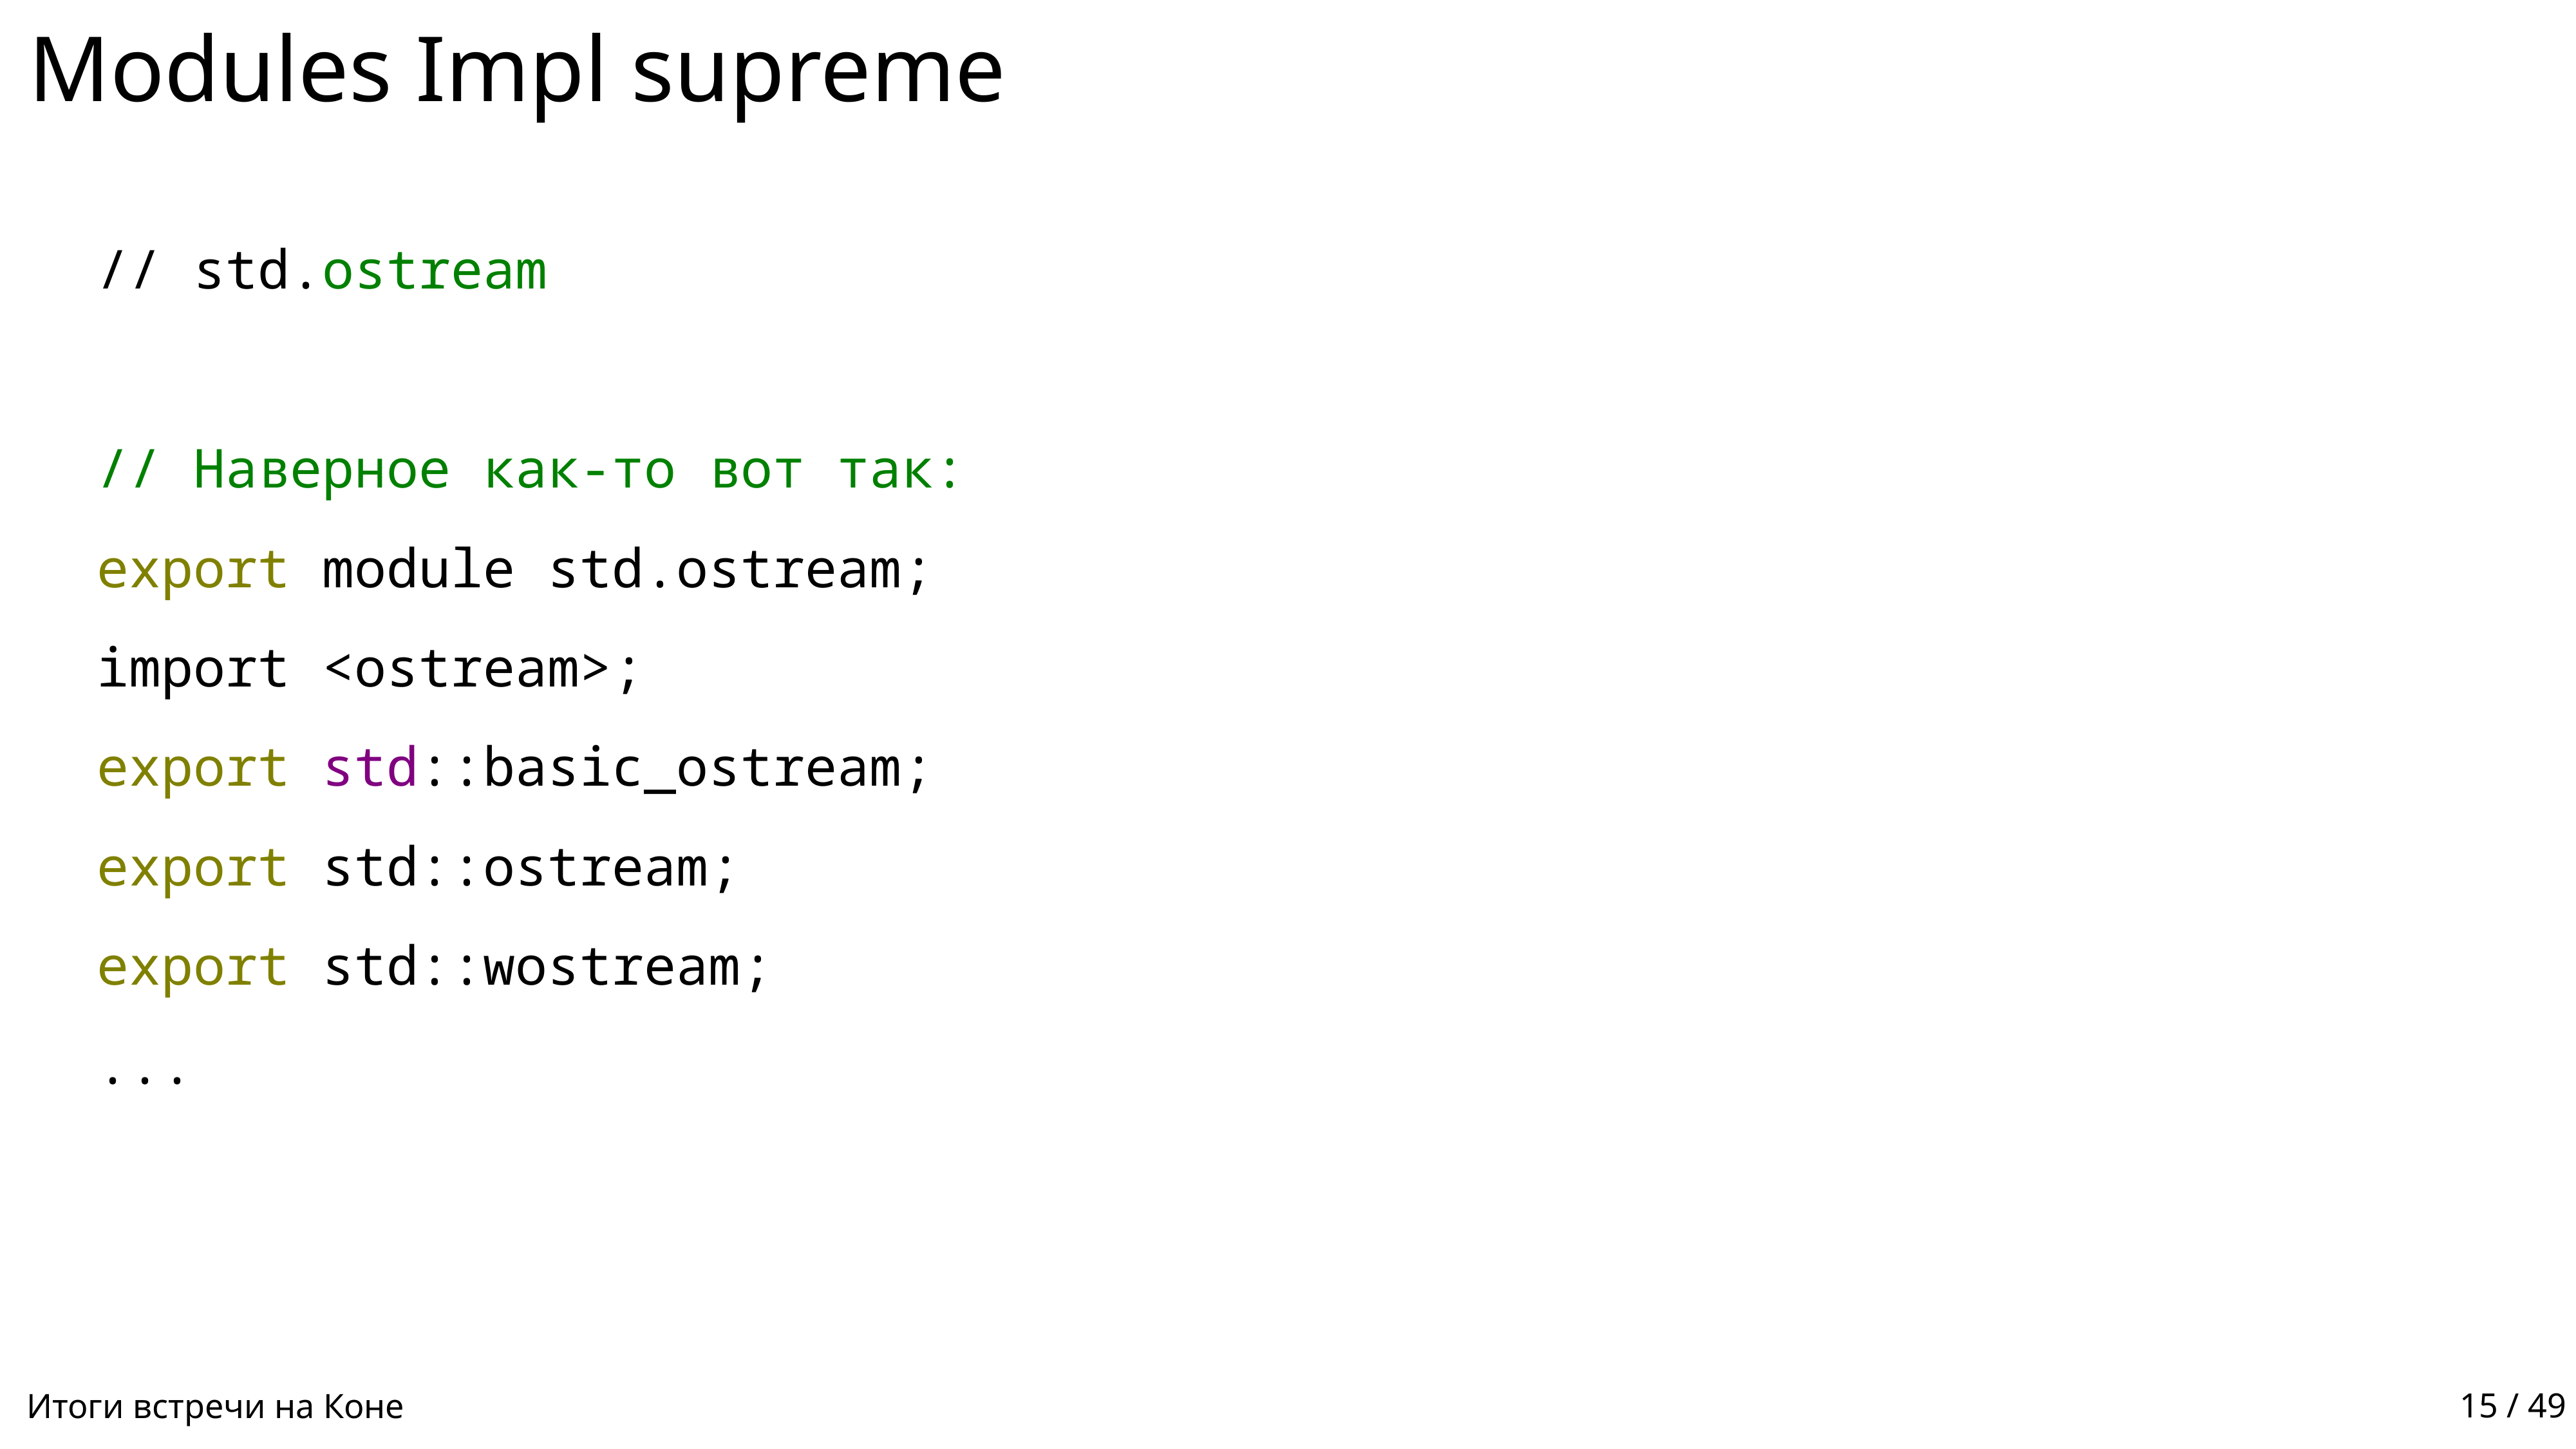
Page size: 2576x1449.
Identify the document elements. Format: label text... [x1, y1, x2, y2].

list // std.ostream // Наверное как-то вот так: export module std.ostream; import <ostream>; export std::basic_ostream; export std::ostream; export std::wostream; ... [87, 214, 2550, 1382]
list <number> / 49 [1479, 1376, 2576, 1431]
list Итоги встречи на Коне [17, 1376, 1114, 1431]
title Modules Impl supreme [19, 19, 2550, 155]
